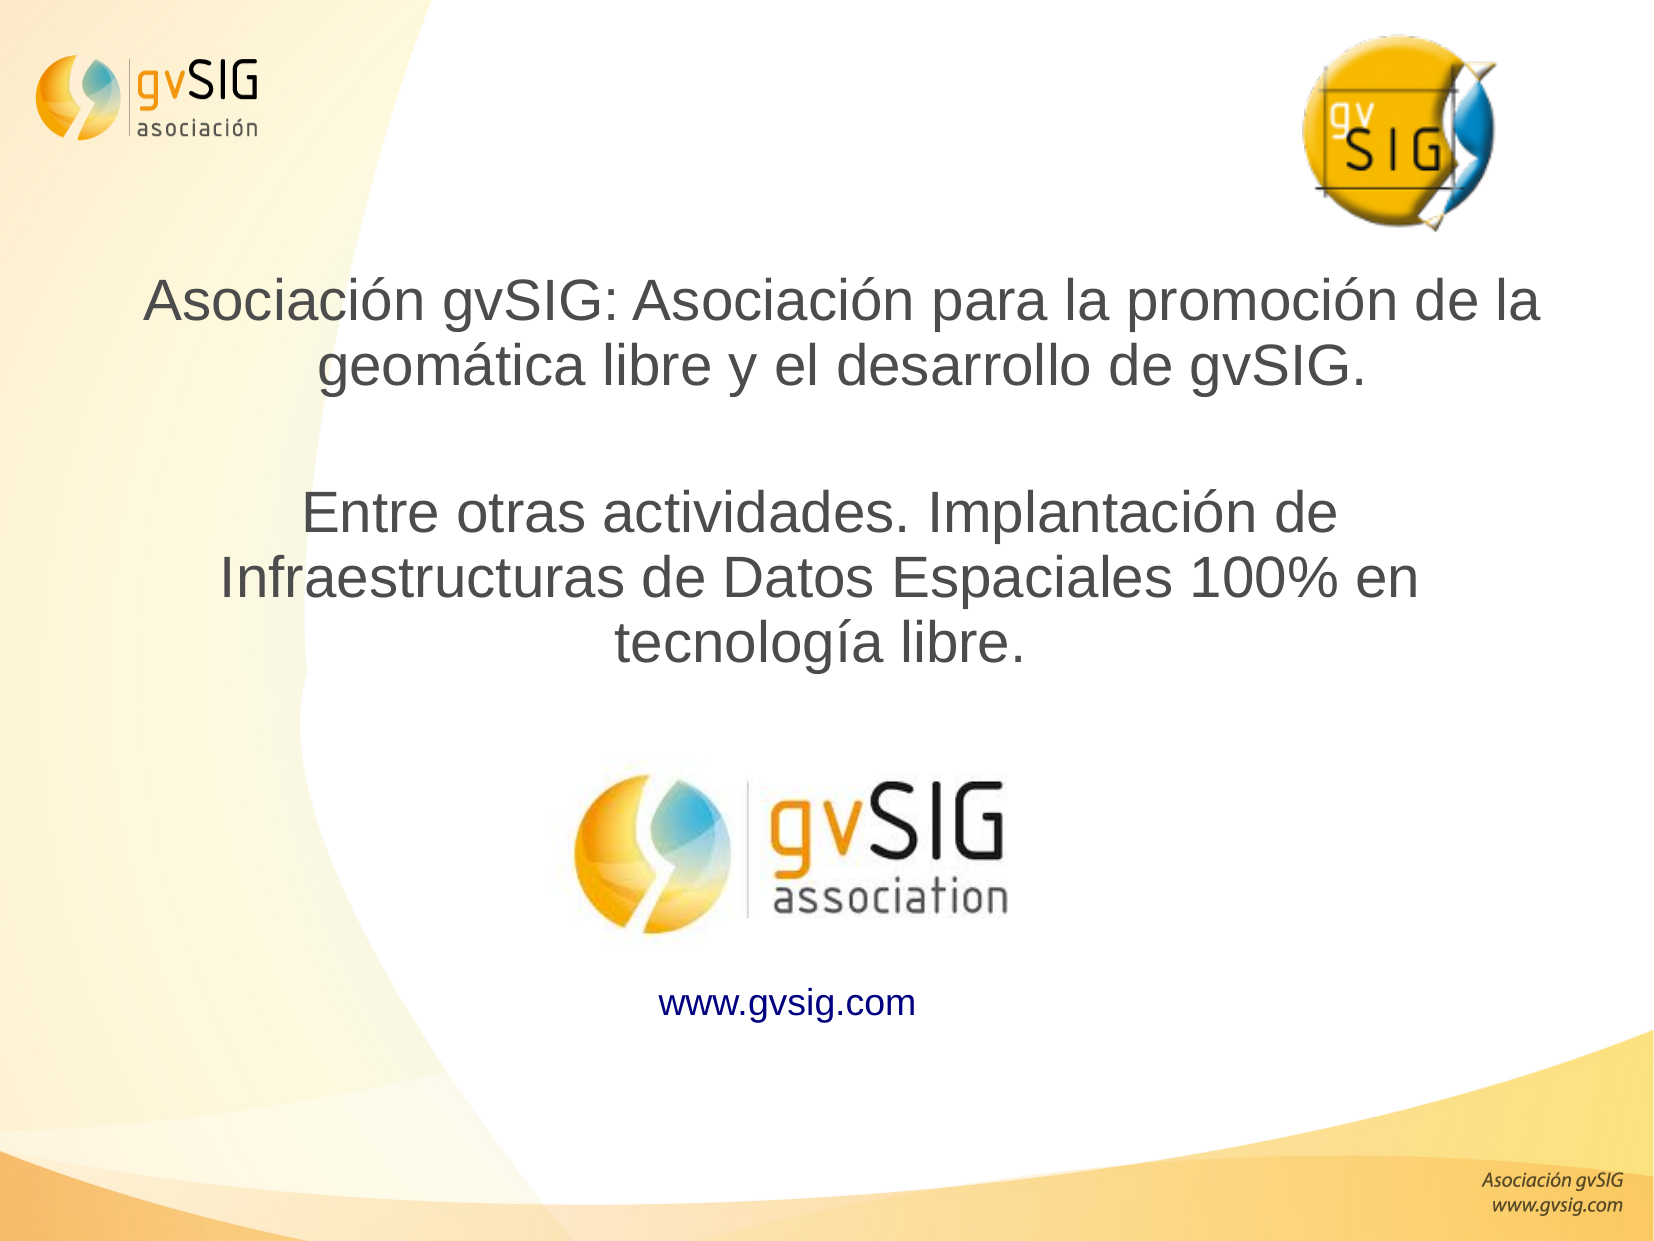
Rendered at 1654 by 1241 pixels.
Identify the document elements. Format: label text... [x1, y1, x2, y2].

text_box Entre otras actividades. Implantación de Infraestructuras de Datos Espaciales 100% en tecnología libre. [106, 472, 1536, 683]
text_box Asociación gvSIG: Asociación para la promoción de la geomática libre y el desarrollo de gvSIG. [90, 260, 1597, 405]
text_box www.gvsig.com [643, 974, 1117, 1032]
picture [0, 0, 1654, 1241]
